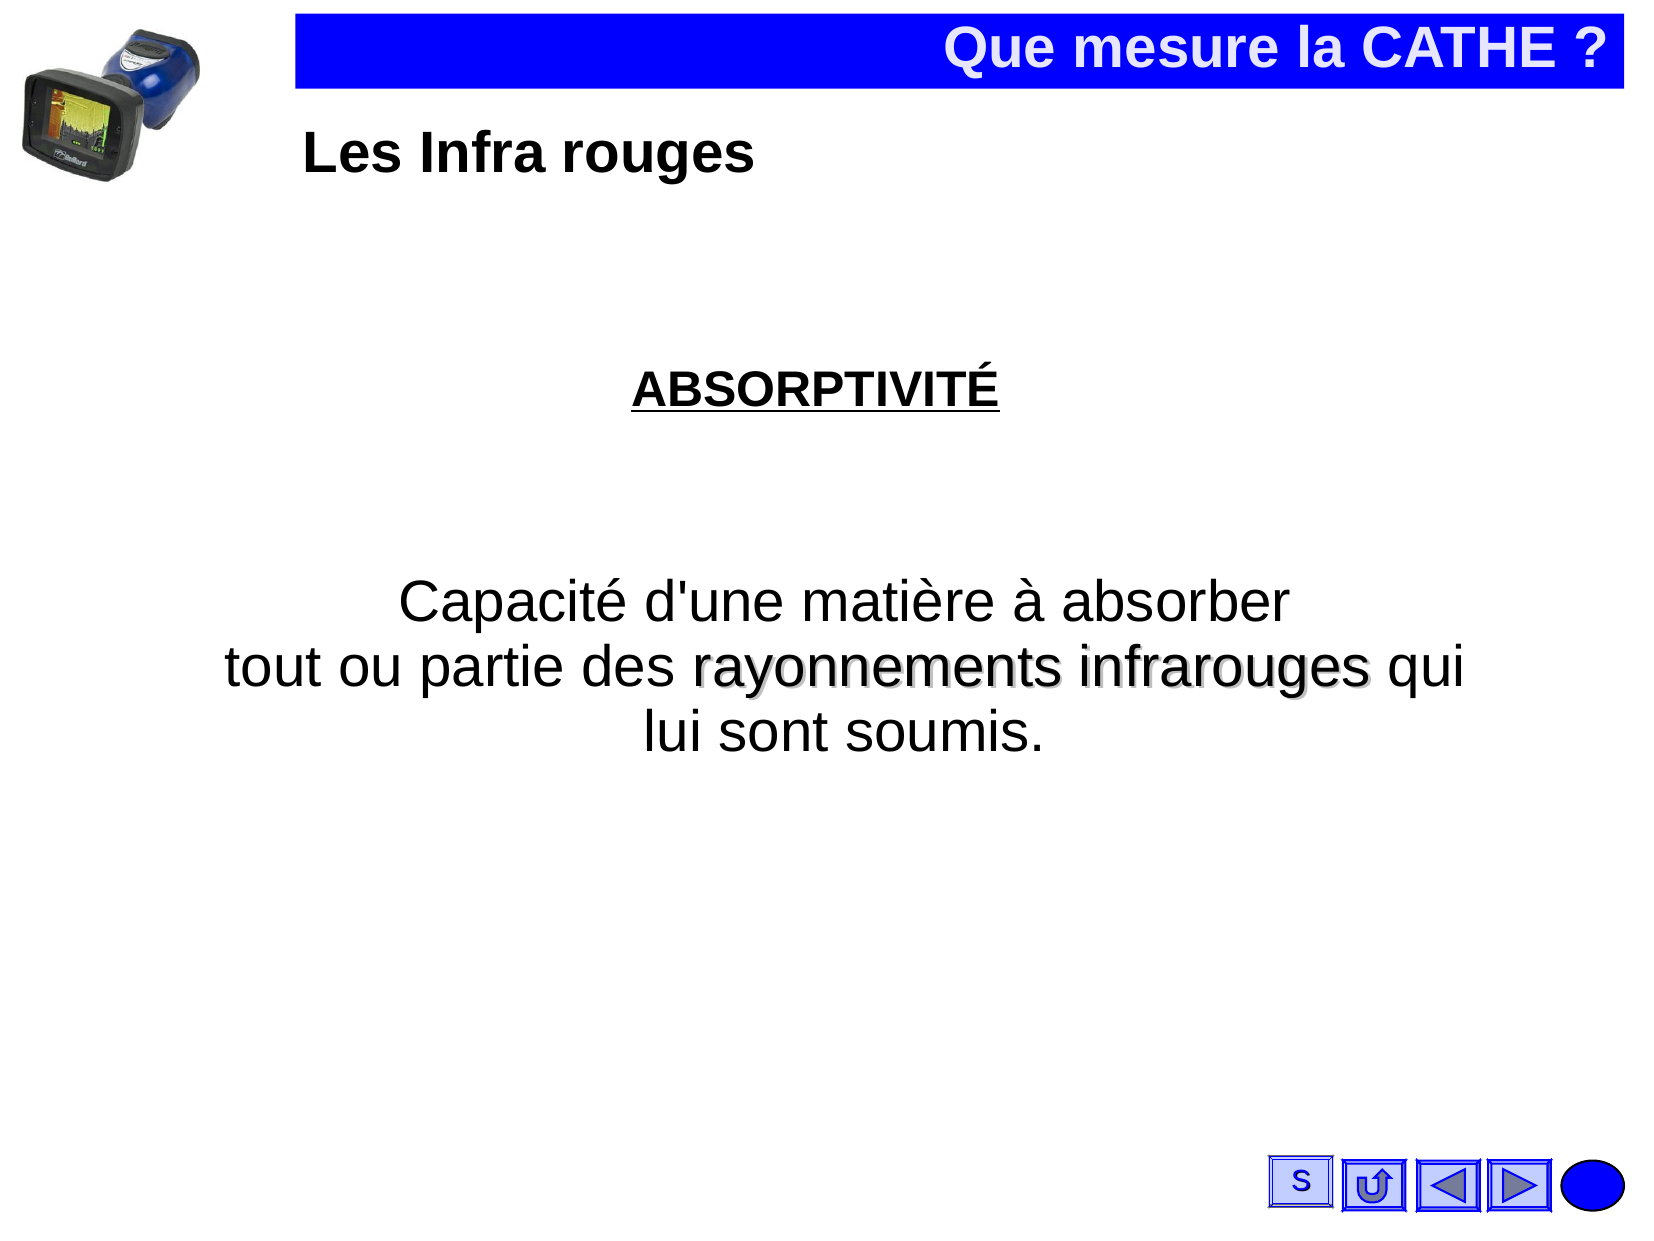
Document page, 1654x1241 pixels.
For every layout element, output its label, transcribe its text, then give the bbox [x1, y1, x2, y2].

text_box Capacité d'une matière à absorber tout ou partie des rayonnements infrarouges qui lui sont soumis. [184, 561, 1506, 771]
text_box [1561, 1160, 1625, 1211]
text_box Que mesure la CATHE ? [928, 7, 1625, 89]
picture [22, 29, 200, 182]
text_box Les Infra rouges [287, 112, 772, 193]
text_box ABSORPTIVITÉ [155, 354, 1477, 494]
text_box [295, 13, 928, 89]
